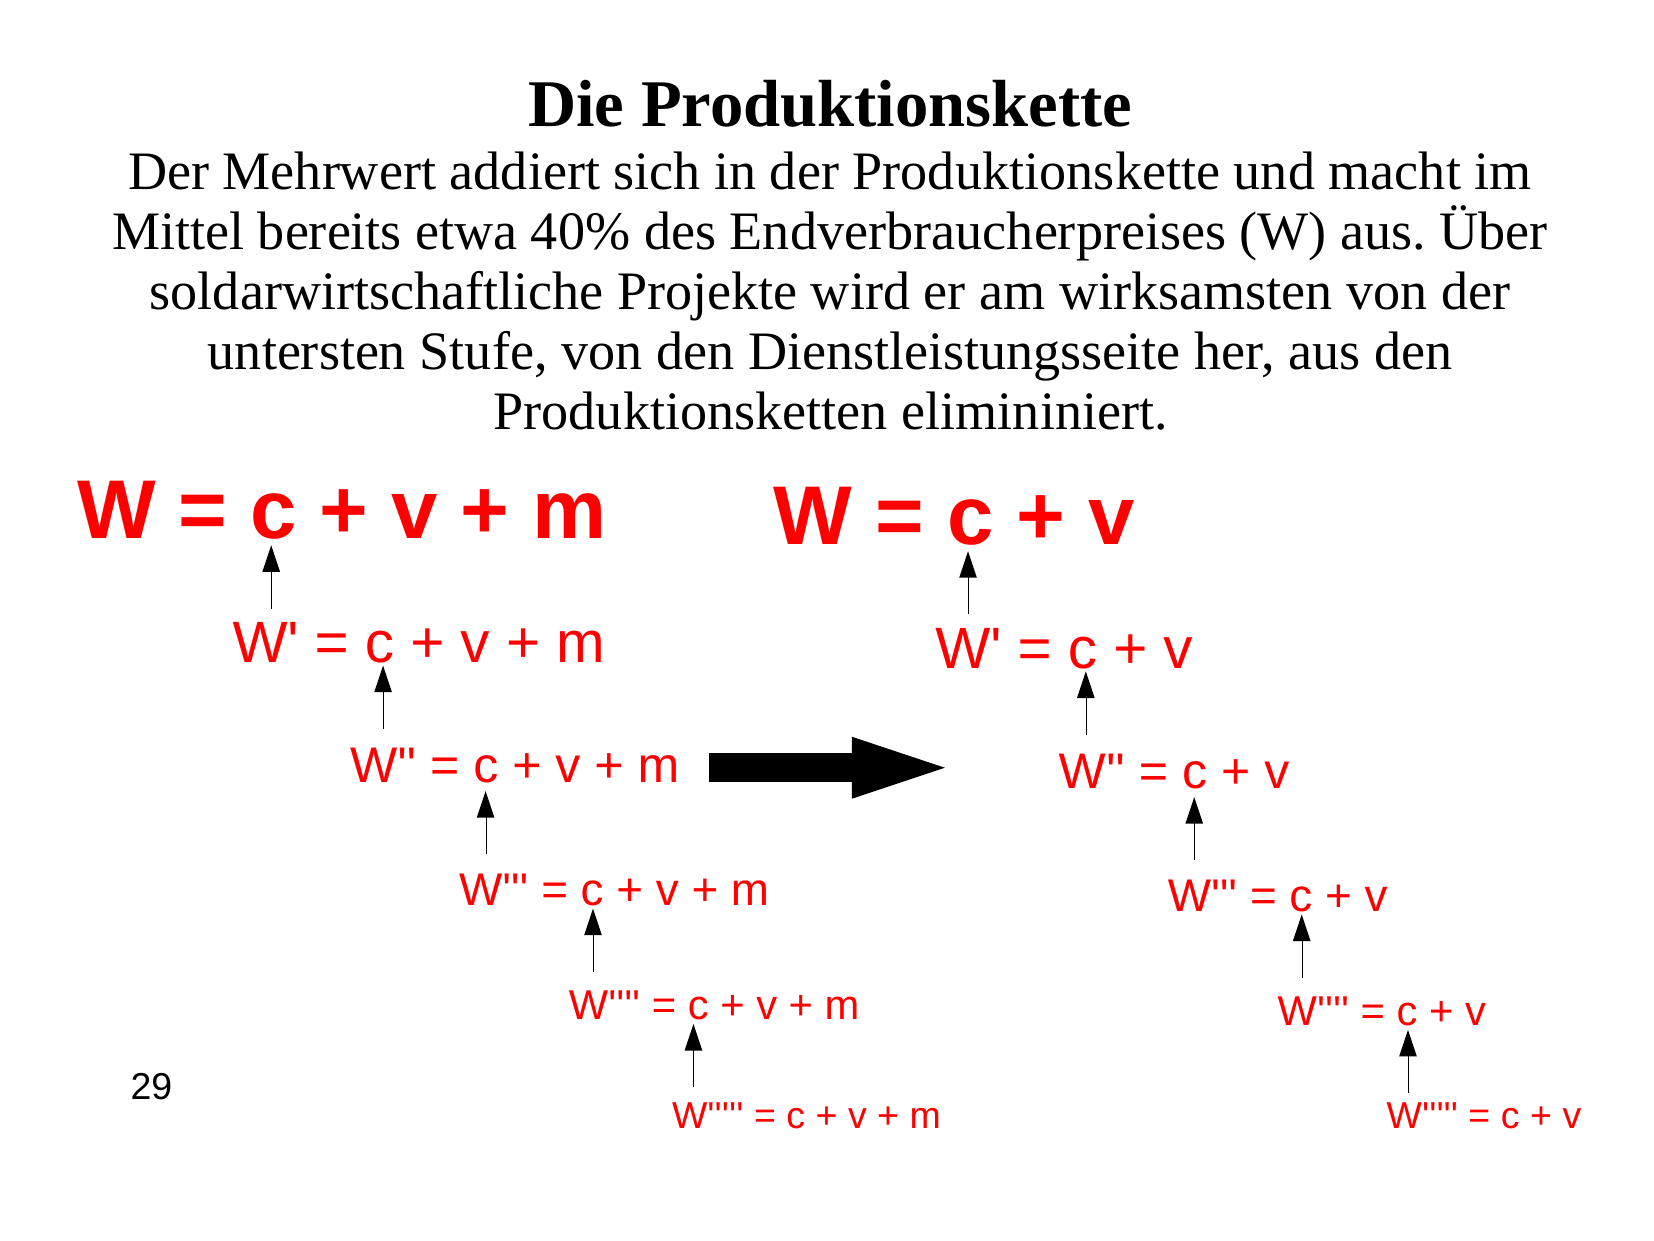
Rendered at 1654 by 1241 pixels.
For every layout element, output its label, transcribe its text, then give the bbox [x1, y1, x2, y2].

text_box W = c + v + m [62, 456, 622, 581]
text_box W''' = c + v + m [444, 856, 785, 928]
text_box W'''' = c + v [1262, 980, 1513, 1047]
text_box W' = c + v + m [217, 602, 620, 690]
text_box W''''' = c + v + m [657, 1086, 957, 1149]
text_box W'' = c + v + m [335, 729, 695, 801]
text_box W'''' = c + v + m [554, 974, 875, 1041]
text_box W''''' = c + v [1371, 1086, 1625, 1149]
text_box W'' = c + v [1043, 735, 1329, 807]
text_box W = c + v [759, 502, 1288, 587]
text_box <Nummer> [115, 1057, 334, 1128]
text_box W''' = c + v [1153, 862, 1418, 934]
text_box W' = c + v [920, 608, 1241, 696]
text_box Die Produktionskette Der Mehrwert addiert sich in der Produktionskette und macht im Mittel bereits etwa 40% des Endverbraucherpreises (W) aus. Über soldarwirtschaftliche Projekte wird er am wirksamsten von der untersten Stufe, von den Dienstleistungsseite her, aus den Produktionsketten elimininiert. [67, 59, 1595, 502]
